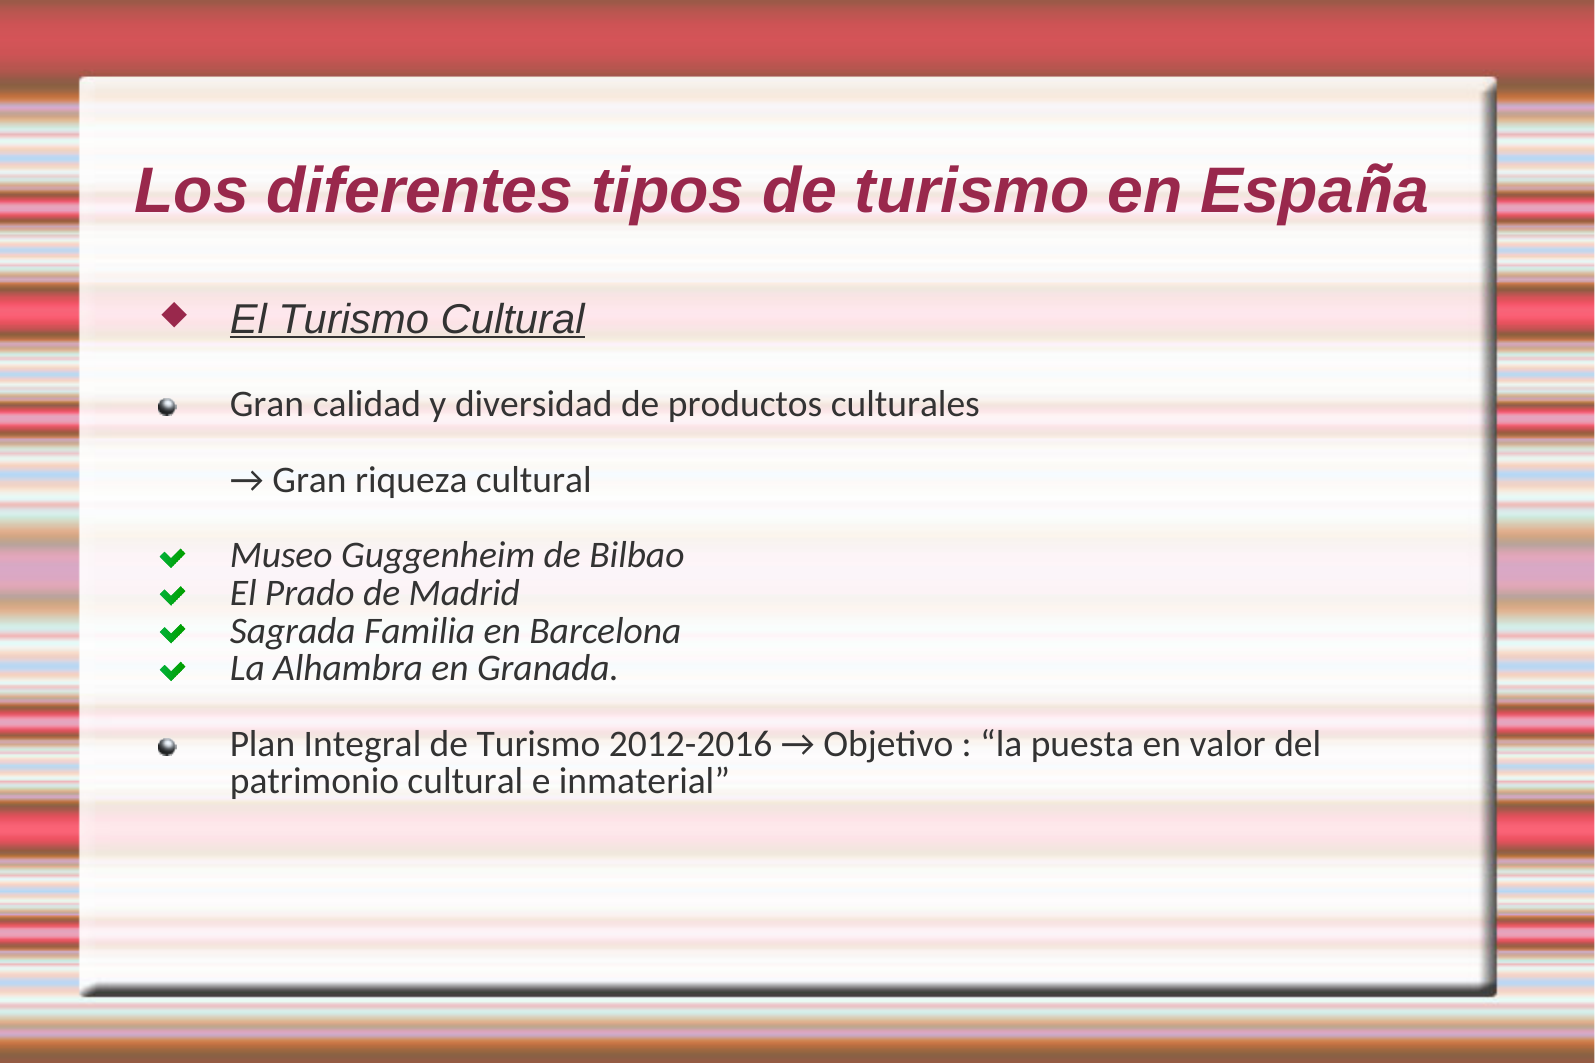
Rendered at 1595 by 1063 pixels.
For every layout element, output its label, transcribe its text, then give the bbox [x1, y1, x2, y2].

picture [0, 0, 1595, 1063]
list El Turismo Cultural Gran calidad y diversidad de productos culturales → Gran riqueza cultural Museo Guggenheim de Bilbao El Prado de Madrid Sagrada Familia en Barcelona La Alhambra en Granada. Plan Integral de Turismo 2012-2016 → Objetivo : “la puesta en valor del patrimonio cultural e inmaterial” [147, 295, 1479, 998]
title Los diferentes tipos de turismo en España [85, 98, 1479, 276]
